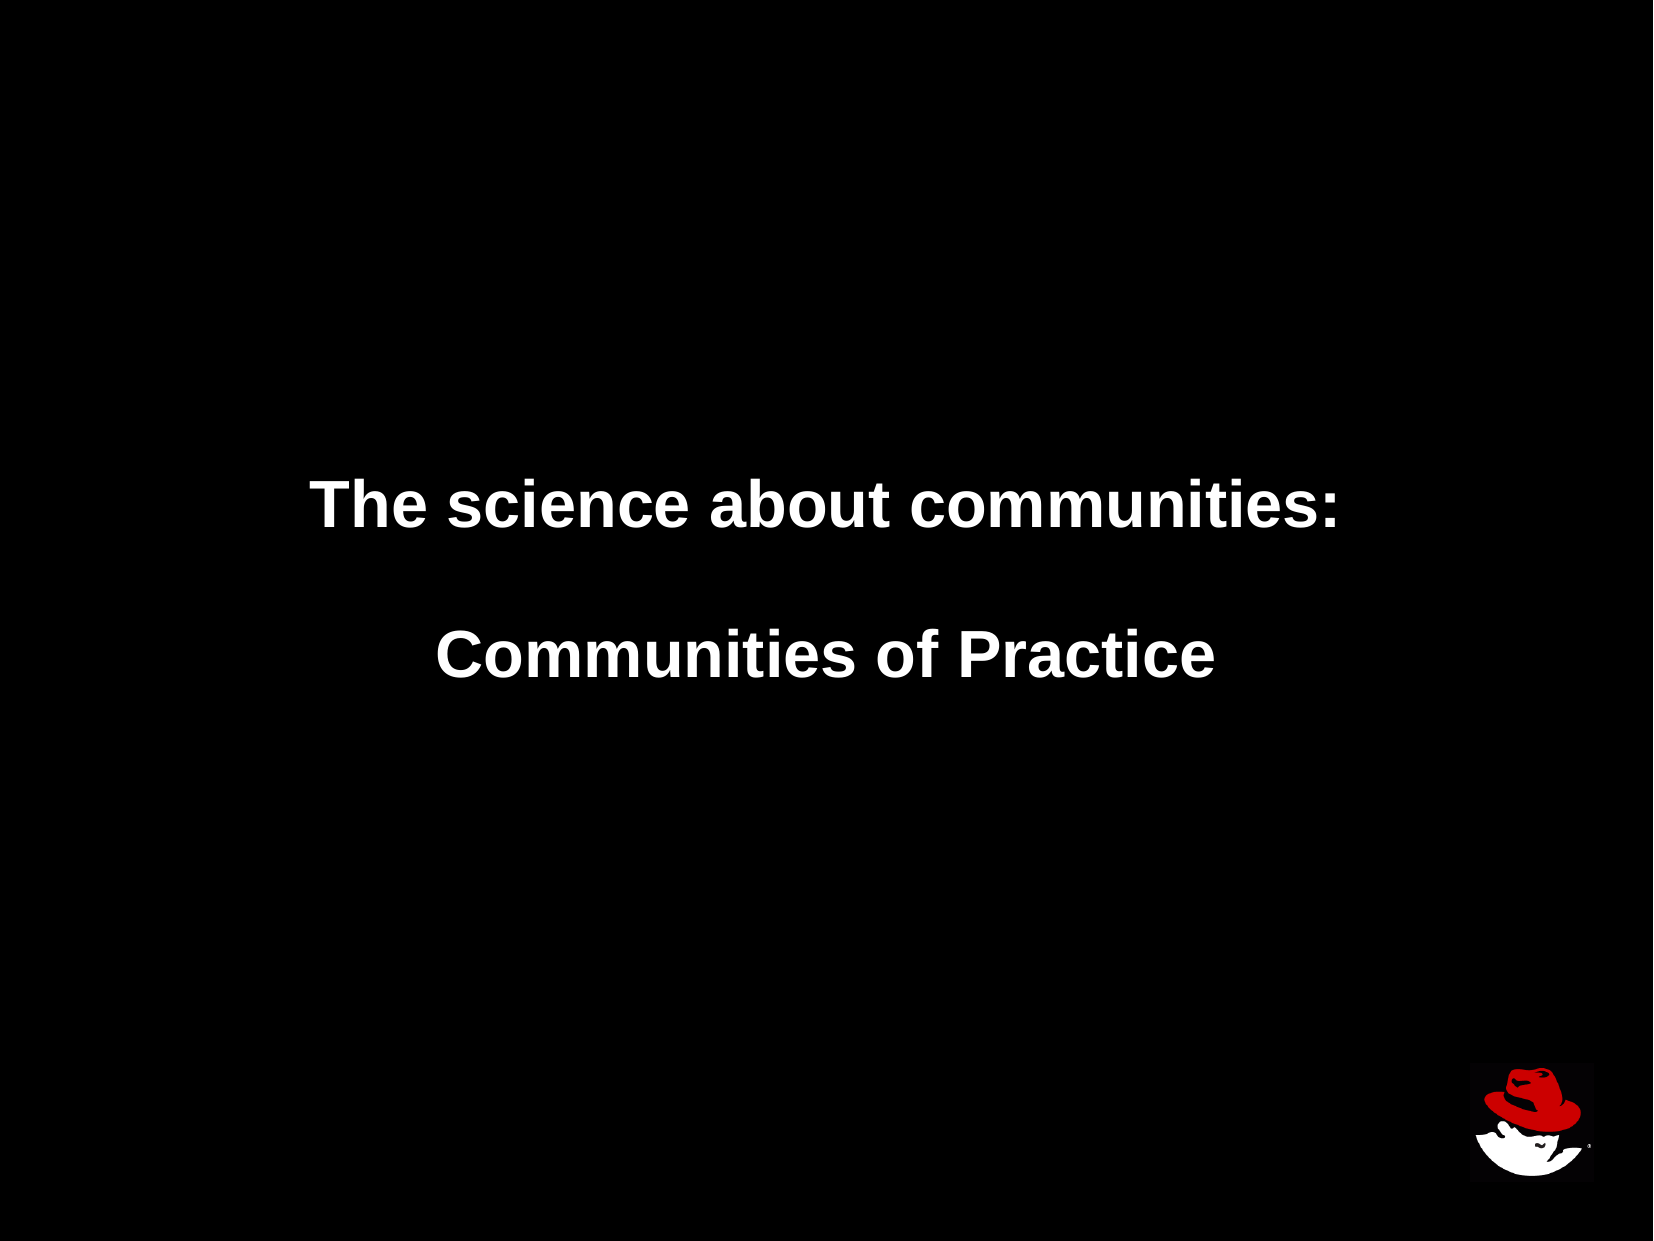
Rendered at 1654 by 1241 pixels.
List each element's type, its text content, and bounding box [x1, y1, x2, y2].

subtitle The science about communities: Communities of Practice [82, 49, 1571, 1109]
picture [1470, 1063, 1594, 1182]
